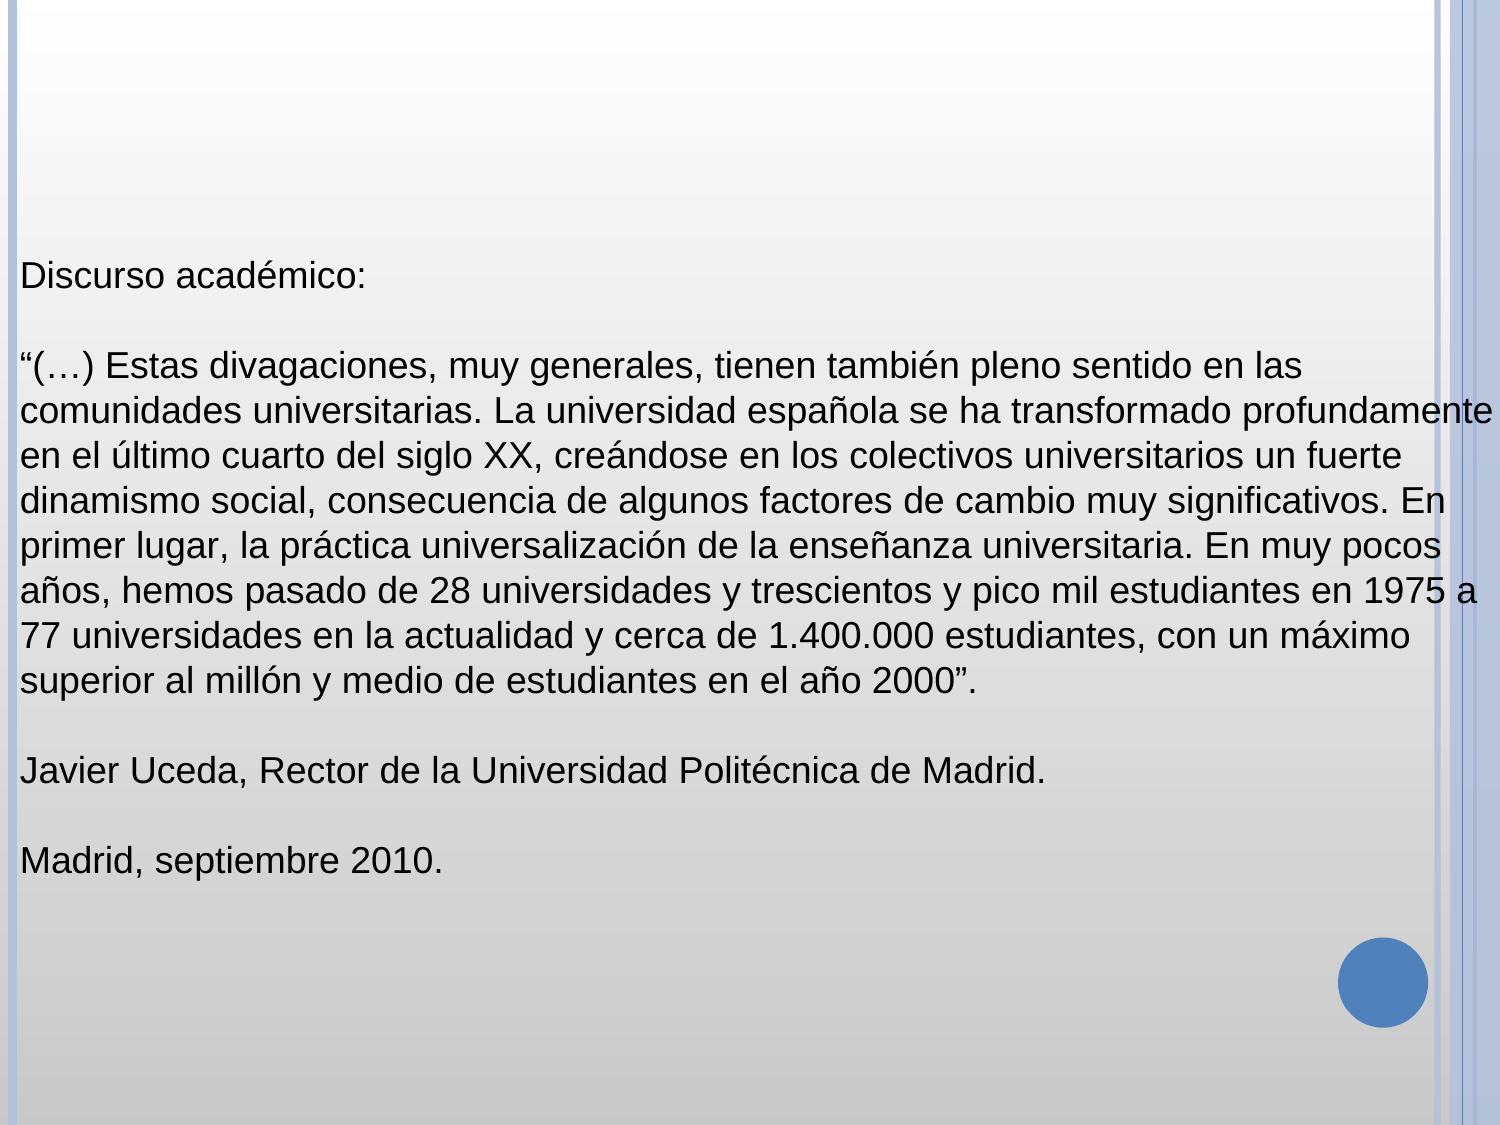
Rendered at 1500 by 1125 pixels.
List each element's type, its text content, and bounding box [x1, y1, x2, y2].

text_box Discurso académico: “(…) Estas divagaciones, muy generales, tienen también pleno sentido en las comunidades universitarias. La universidad española se ha transformado profundamente en el último cuarto del siglo XX, creándose en los colectivos universitarios un fuerte dinamismo social, consecuencia de algunos factores de cambio muy significativos. En primer lugar, la práctica universalización de la enseñanza universitaria. En muy pocos años, hemos pasado de 28 universidades y trescientos y pico mil estudiantes en 1975 a 77 universidades en la actualidad y cerca de 1.400.000 estudiantes, con un máximo superior al millón y medio de estudiantes en el año 2000”. Javier Uceda, Rector de la Universidad Politécnica de Madrid. Madrid, septiembre 2010. [5, 243, 1500, 889]
